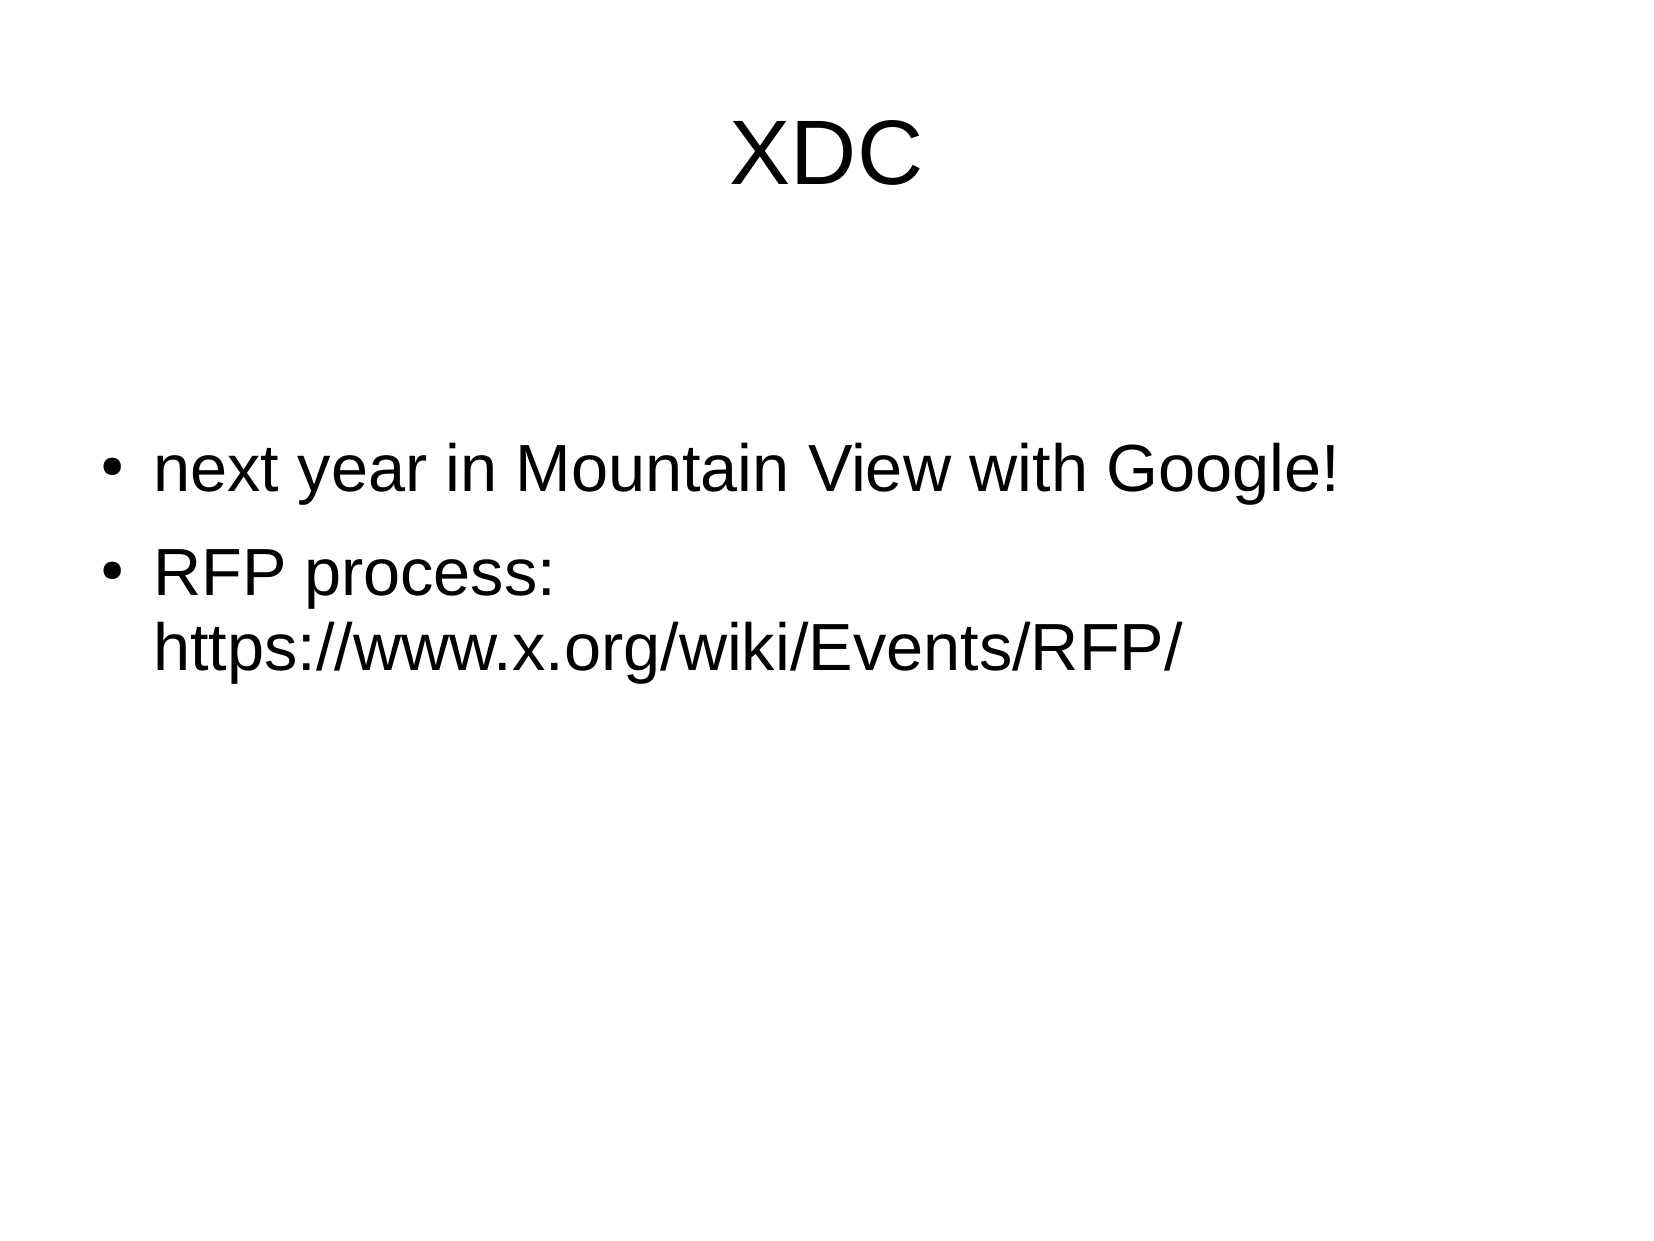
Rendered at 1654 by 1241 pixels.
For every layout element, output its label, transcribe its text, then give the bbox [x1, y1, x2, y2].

title XDC [82, 49, 1571, 257]
list next year in Mountain View with Google! RFP process: https://www.x.org/wiki/Events/RFP/ [82, 431, 1571, 1021]
